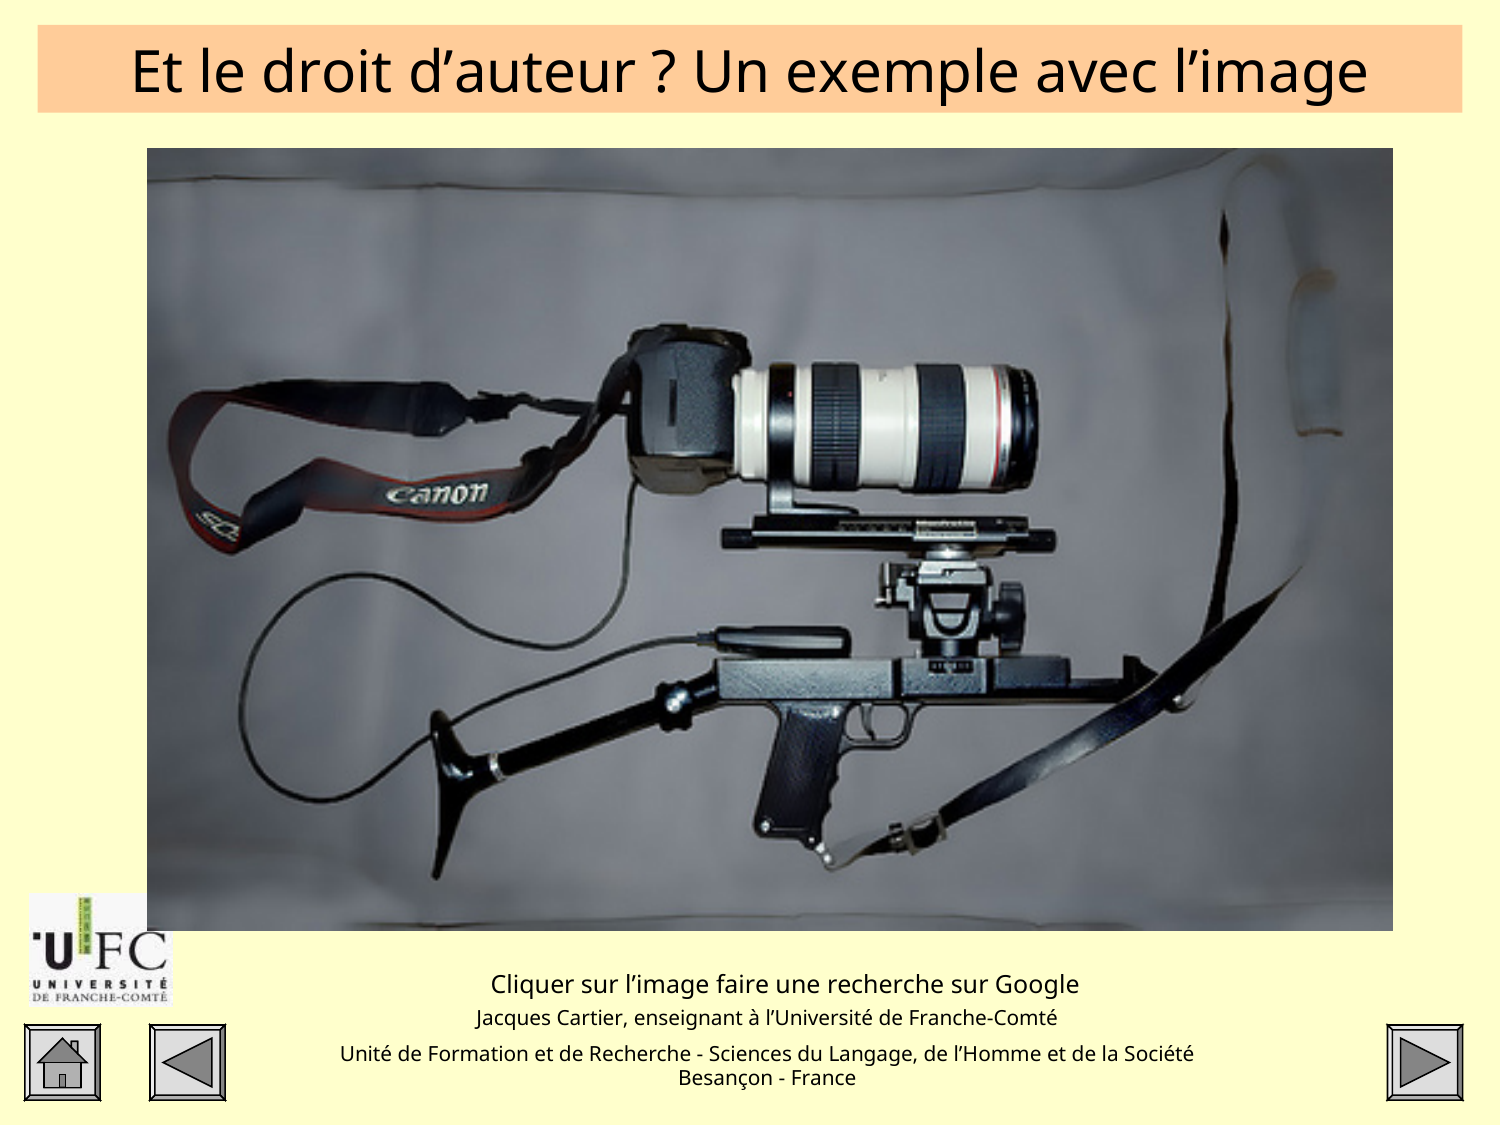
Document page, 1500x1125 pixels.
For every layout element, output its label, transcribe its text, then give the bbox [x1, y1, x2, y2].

picture [29, 148, 1393, 1007]
title Et le droit d’auteur ? Un exemple avec l’image [37, 24, 1463, 113]
text_box Cliquer sur l’image faire une recherche sur Google [407, 964, 1164, 1008]
